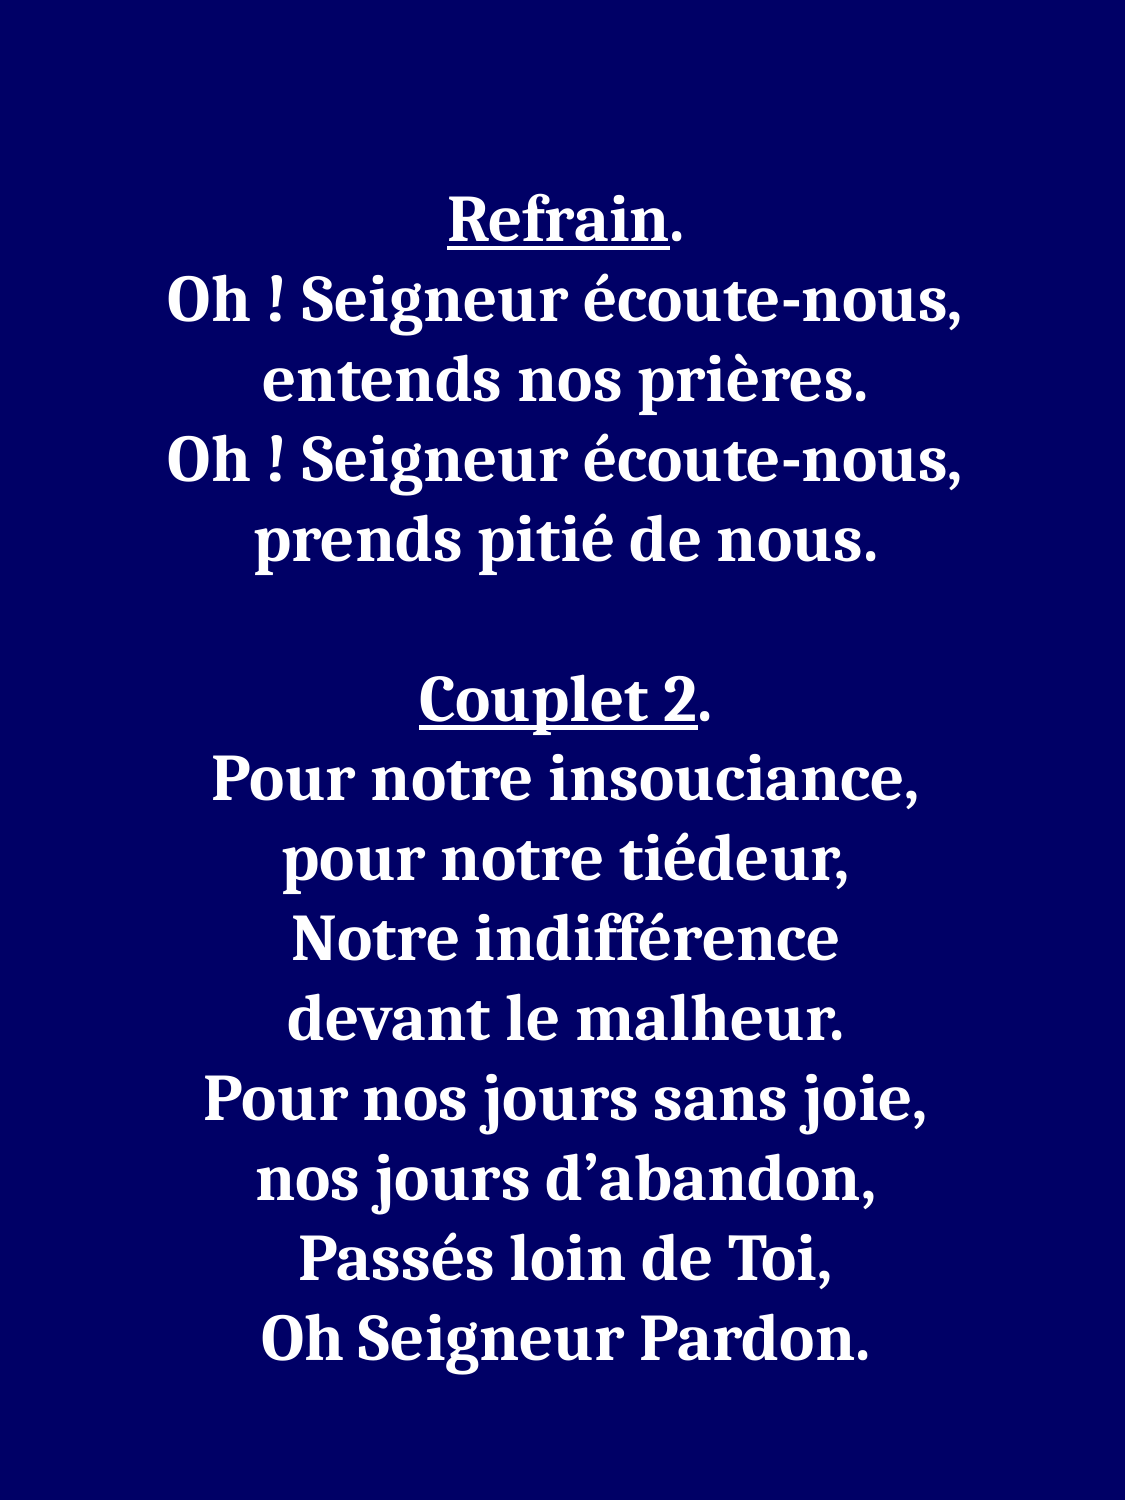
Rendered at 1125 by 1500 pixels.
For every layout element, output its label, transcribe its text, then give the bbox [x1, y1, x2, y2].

text_box Refrain. Oh ! Seigneur écoute-nous, entends nos prières. Oh ! Seigneur écoute-nous, prends pitié de nous. Couplet 2. Pour notre insouciance, pour notre tiédeur, Notre indifférence devant le malheur. Pour nos jours sans joie, nos jours d’abandon, Passés loin de Toi, Oh Seigneur Pardon. [30, 167, 1102, 1382]
